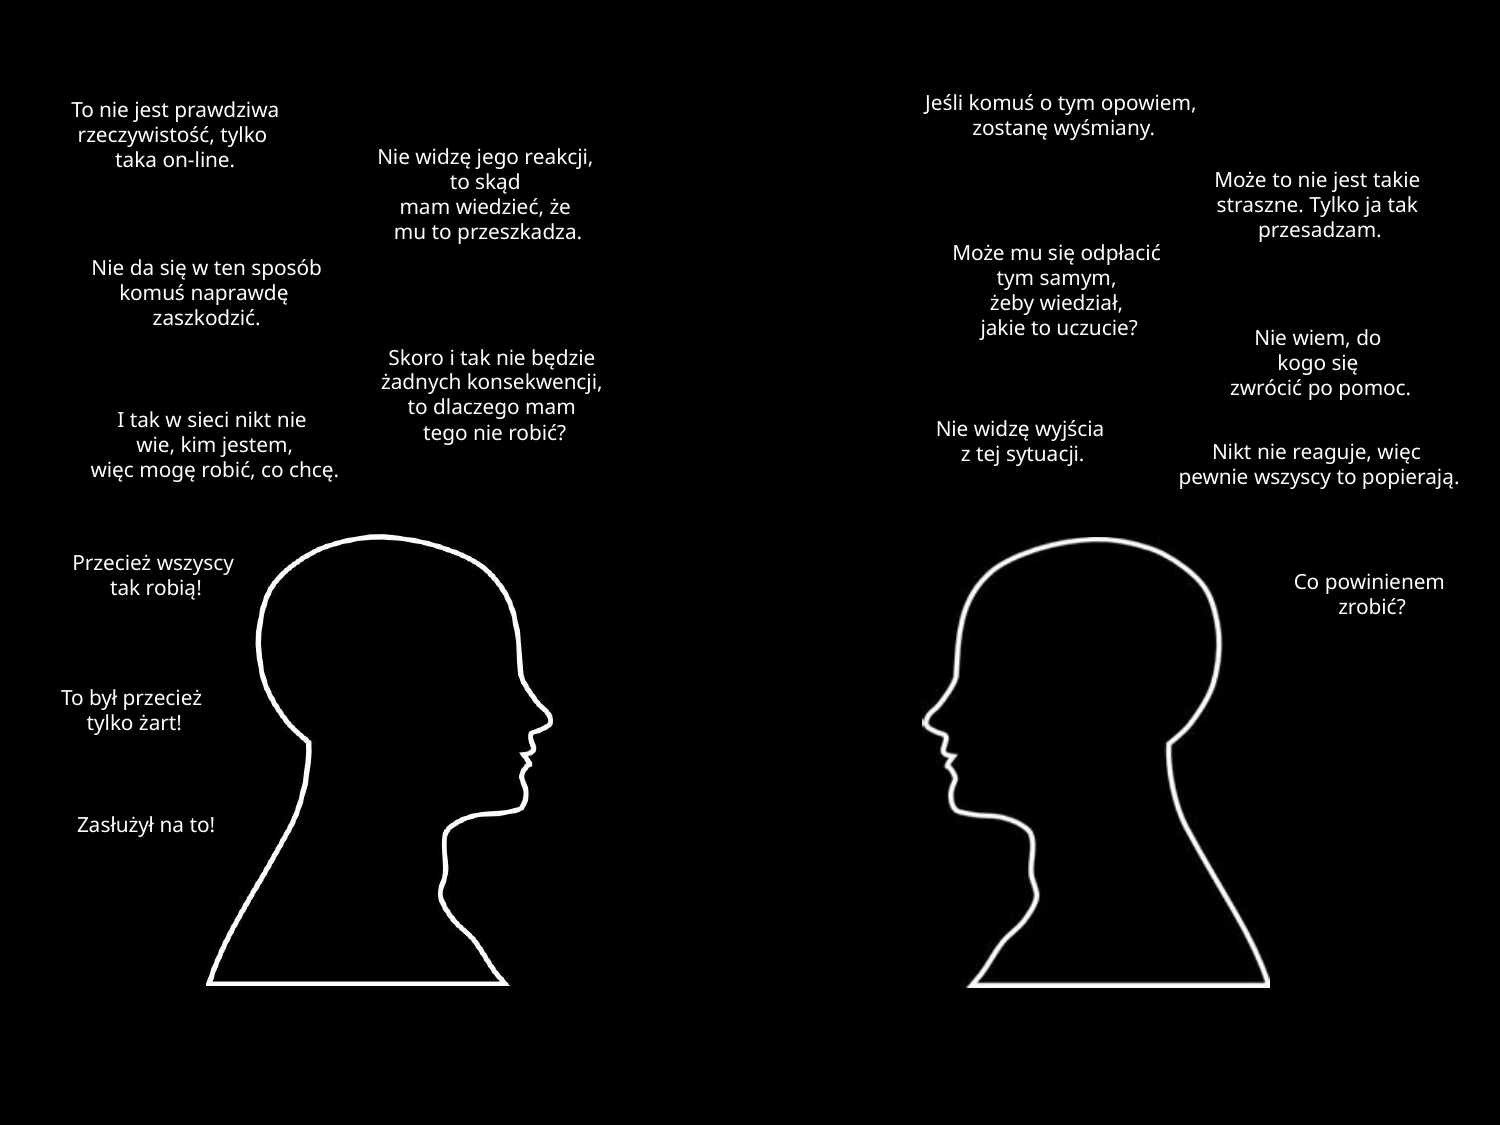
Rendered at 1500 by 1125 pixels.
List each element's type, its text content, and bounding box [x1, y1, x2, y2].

text_box Przecież wszyscy tak robią! [57, 542, 255, 607]
text_box Zasłużył na to! [62, 804, 230, 845]
text_box To był przecież tylko żart! [46, 677, 223, 742]
text_box Nie widzę jego reakcji, to skąd mam wiedzieć, że mu to przeszkadza. [362, 136, 614, 251]
text_box Co powinienem zrobić? [1278, 561, 1466, 627]
text_box Jeśli komuś o tym opowiem, zostanę wyśmiany. [910, 82, 1218, 148]
text_box I tak w sieci nikt nie wie, kim jestem, więc mogę robić, co chcę. [75, 399, 354, 490]
text_box Może mu się odpłacić tym samym, żeby wiedział, jakie to uczucie? [937, 232, 1182, 348]
text_box Nie da się w ten sposób komuś naprawdę zaszkodzić. [76, 247, 337, 338]
picture [206, 534, 553, 986]
text_box Nikt nie reaguje, więc pewnie wszyscy to popierają. [1163, 431, 1475, 497]
text_box Skoro i tak nie będzie żadnych konsekwencji, to dlaczego mam tego nie robić? [366, 336, 623, 452]
picture [922, 537, 1270, 988]
text_box To nie jest prawdziwa rzeczywistość, tylko taka on-line. [56, 88, 295, 179]
text_box Nie widzę wyjścia z tej sytuacji. [920, 407, 1125, 473]
text_box Może to nie jest takie straszne. Tylko ja tak przesadzam. [1199, 159, 1441, 250]
text_box Nie wiem, do kogo się zwrócić po pomoc. [1215, 316, 1427, 407]
